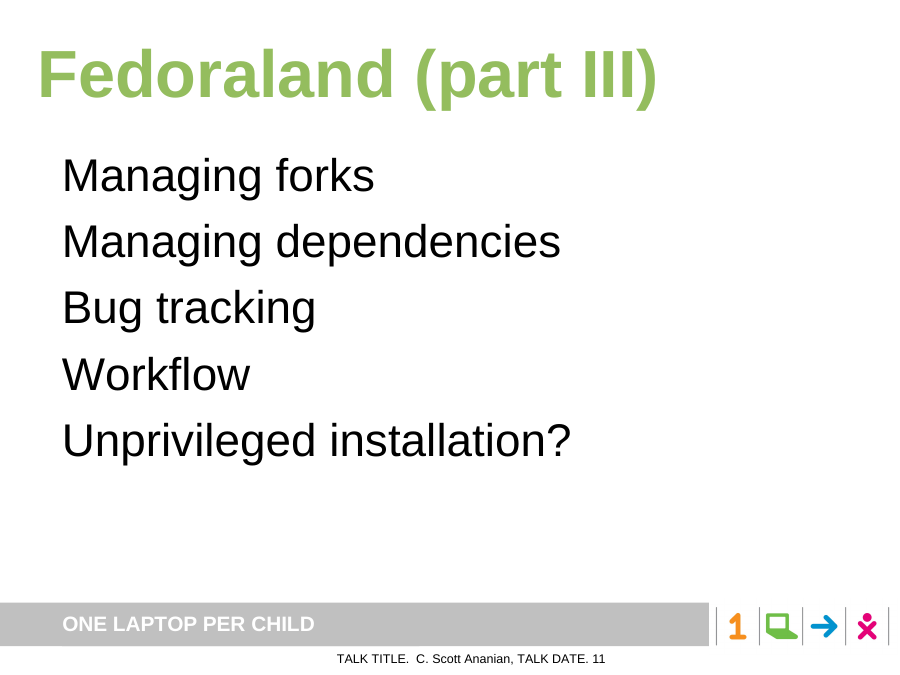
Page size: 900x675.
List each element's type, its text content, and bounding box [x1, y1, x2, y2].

list Managing forks Managing dependencies Bug tracking Workflow Unprivileged installation? [61, 150, 844, 675]
picture [844, 598, 898, 655]
title Fedoraland (part III) [37, 37, 856, 211]
